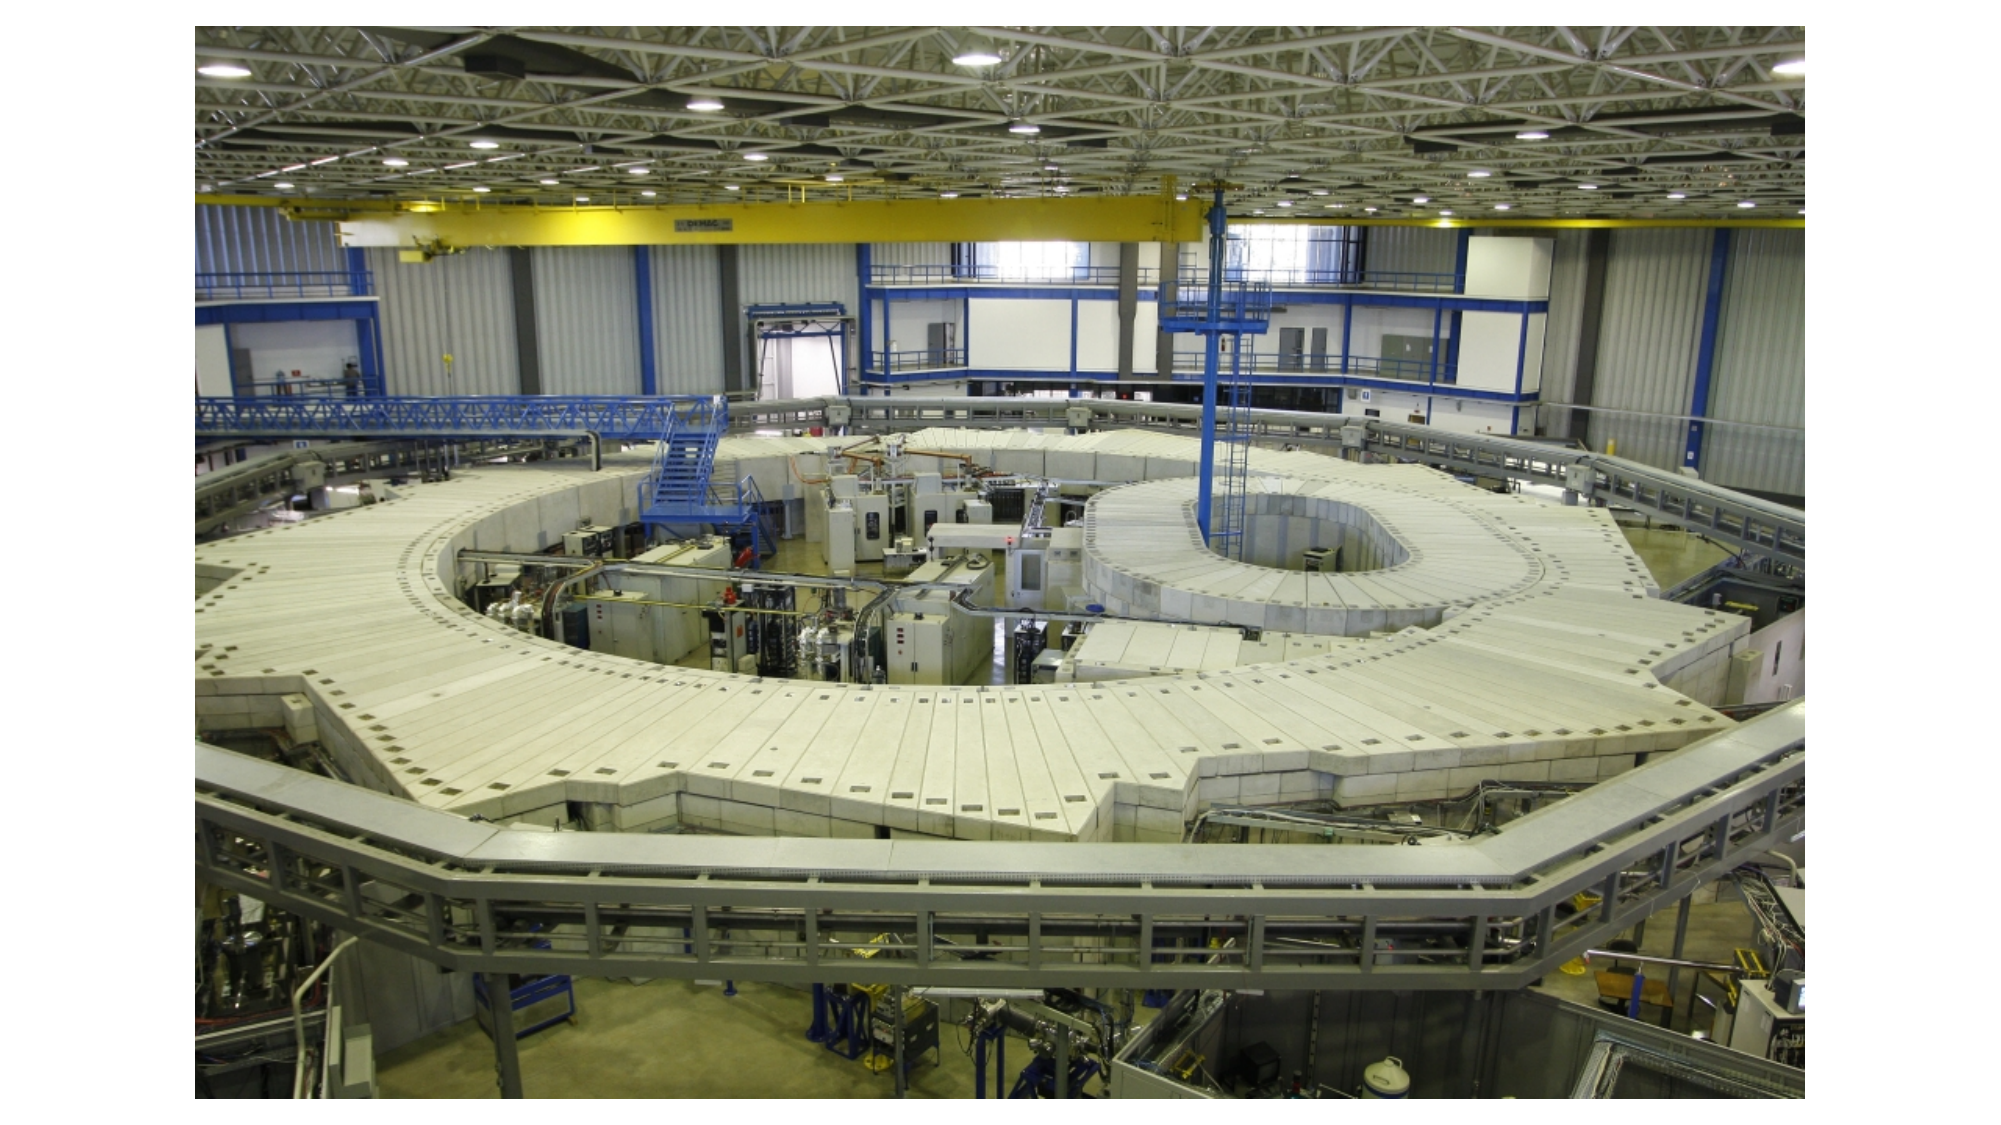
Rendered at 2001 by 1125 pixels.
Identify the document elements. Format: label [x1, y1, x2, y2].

picture [195, 26, 1805, 1099]
